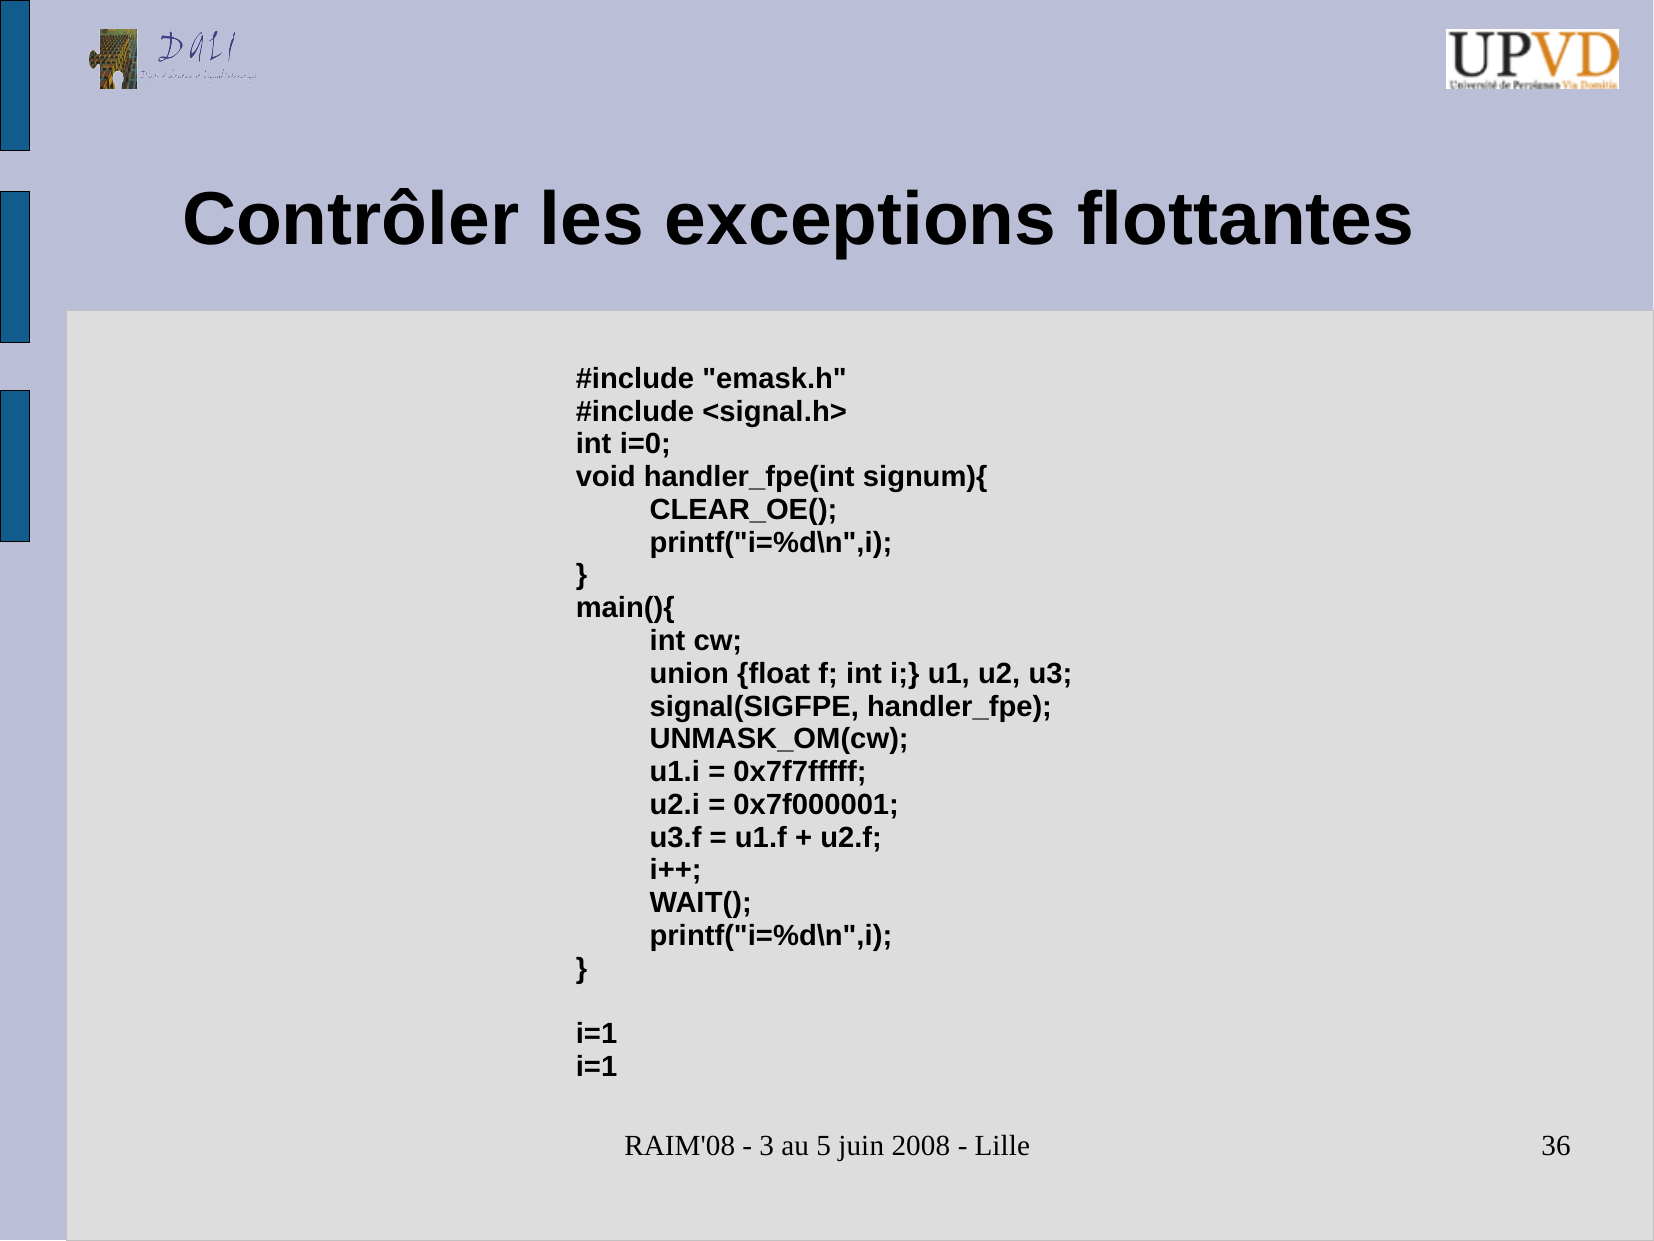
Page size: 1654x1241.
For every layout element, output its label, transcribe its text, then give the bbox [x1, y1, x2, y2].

text_box Contrôler les exceptions flottantes [167, 169, 1431, 268]
picture [88, 29, 261, 89]
picture [1446, 29, 1619, 89]
text_box #include "emask.h" #include <signal.h> int i=0; void handler_fpe(int signum){ CLEAR_OE(); printf("i=%d\n",i); } main(){ int cw; union {float f; int i;} u1, u2, u3; signal(SIGFPE, handler_fpe); UNMASK_OM(cw); u1.i = 0x7f7fffff; u2.i = 0x7f000001; u3.f = u1.f + u2.f; i++; WAIT(); printf("i=%d\n",i); } i=1 i=1 [561, 354, 1087, 1106]
